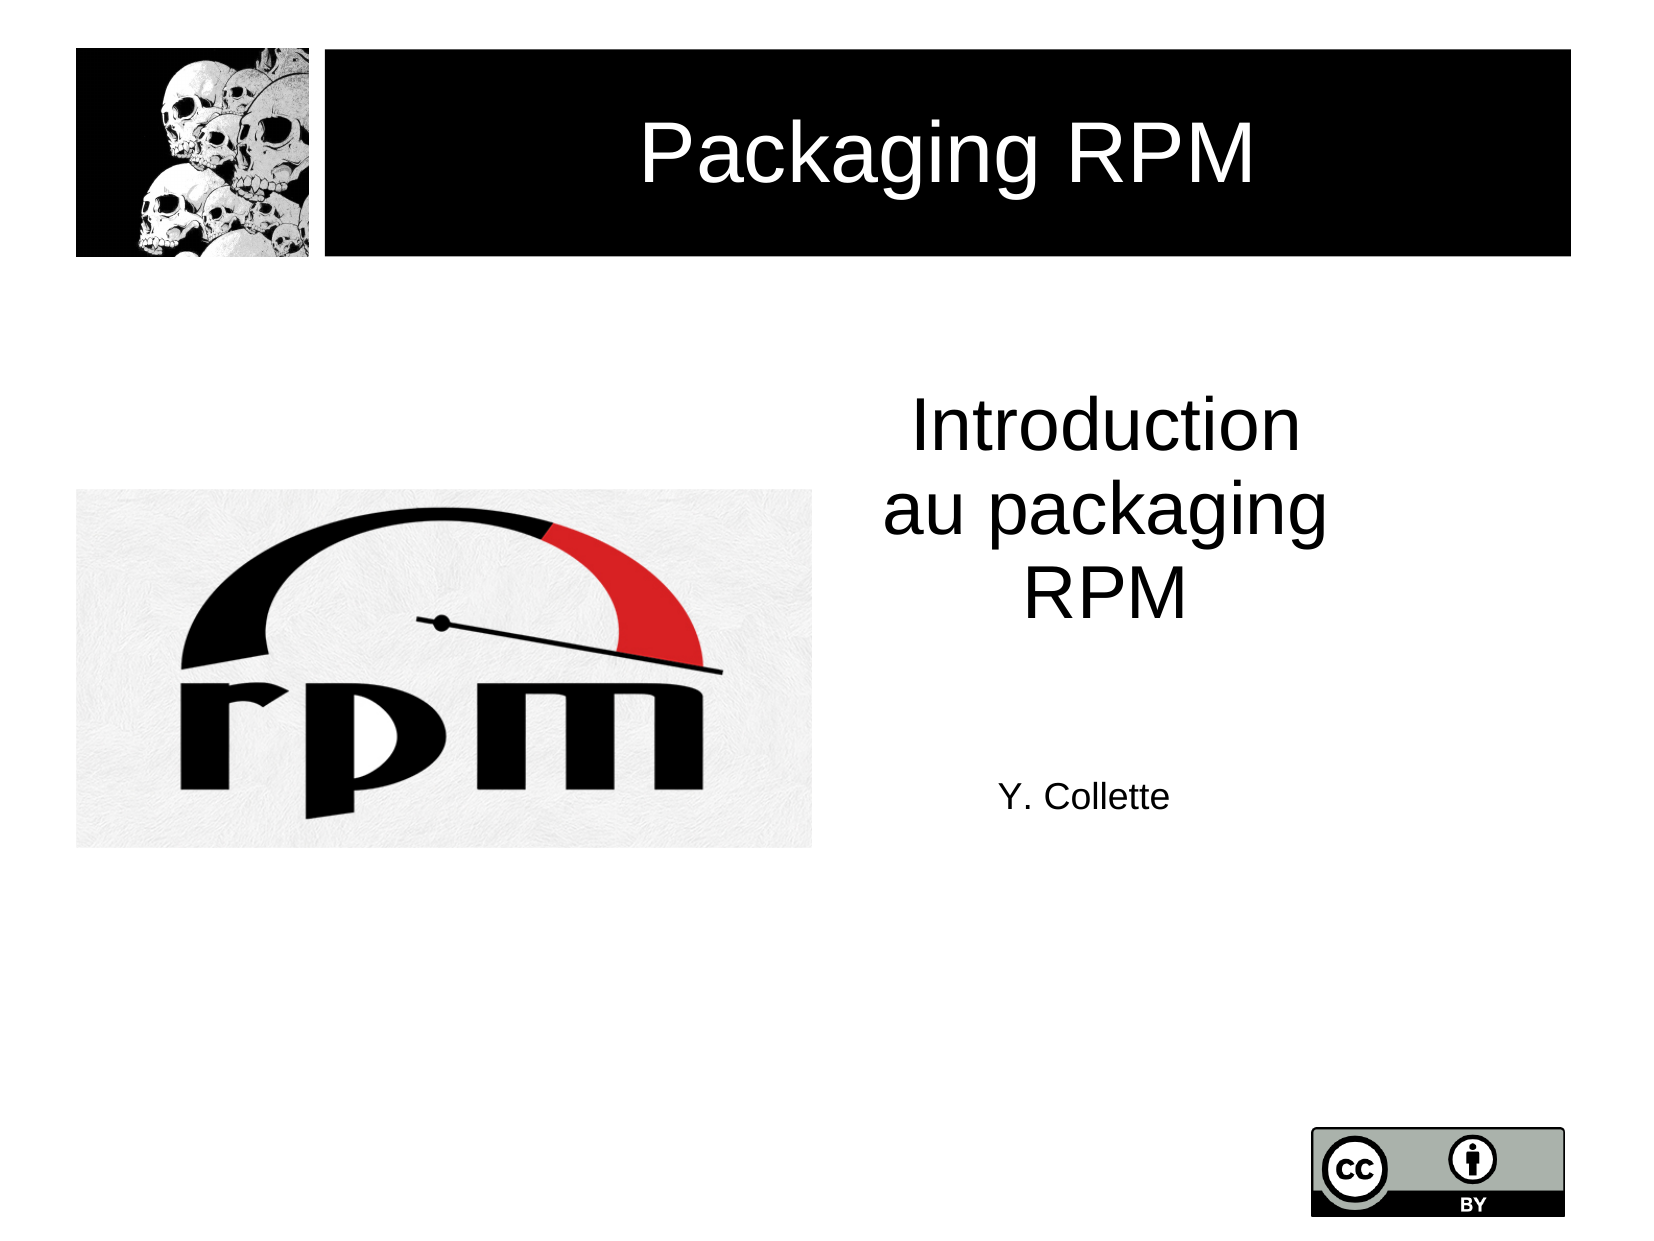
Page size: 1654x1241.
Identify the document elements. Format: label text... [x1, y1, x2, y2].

picture [1311, 1127, 1565, 1217]
picture [76, 48, 309, 257]
title Packaging RPM [324, 49, 1571, 257]
text_box Introduction au packaging RPM [862, 375, 1351, 642]
text_box Y. Collette [982, 768, 1208, 826]
picture [76, 489, 812, 848]
